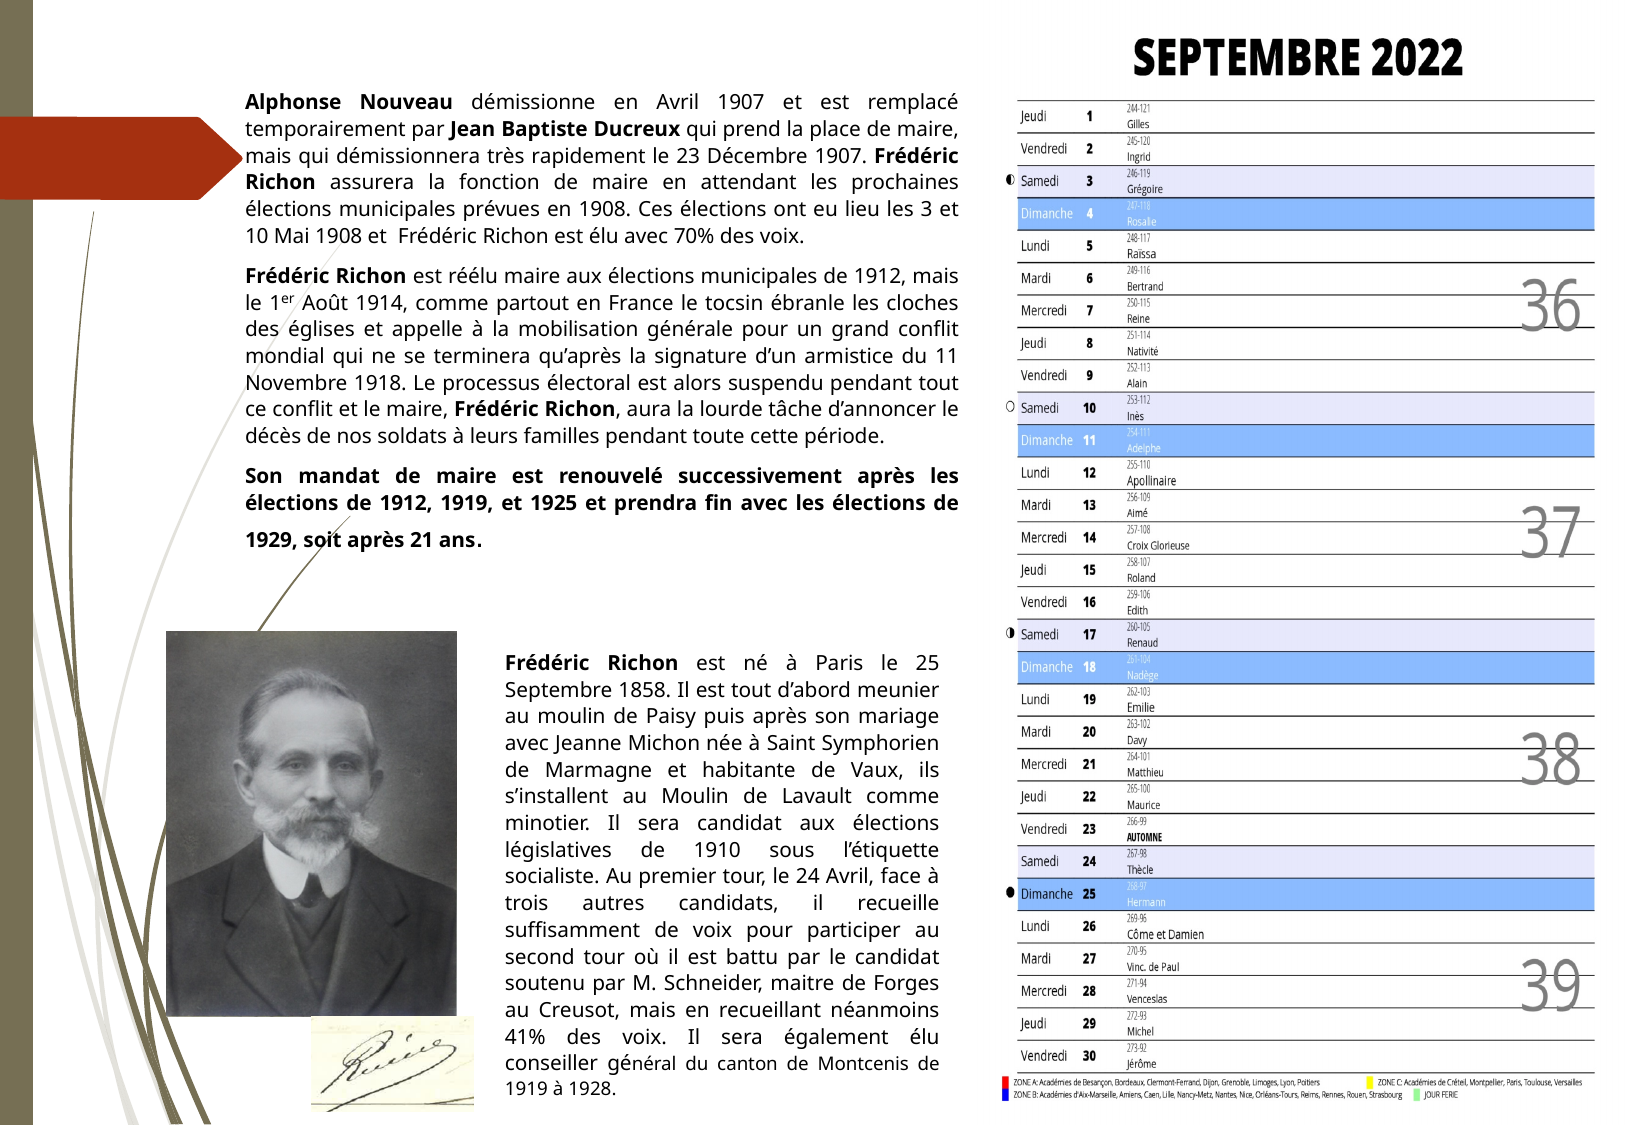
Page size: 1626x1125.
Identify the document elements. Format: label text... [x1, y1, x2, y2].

text_box Frédéric Richon est né à Paris le 25 Septembre 1858. Il est tout d’abord meunier au moulin de Paisy puis après son mariage avec Jeanne Michon née à Saint Symphorien de Marmagne et habitante de Vaux, ils s’installent au Moulin de Lavault comme minotier. Il sera candidat aux élections législatives de 1910 sous l’étiquette socialiste. Au premier tour, le 24 Avril, face à trois autres candidats, il recueille suffisamment de voix pour participer au second tour où il est battu par le candidat soutenu par M. Schneider, maitre de Forges au Creusot, mais en recueillant néanmoins 41% des voix. Il sera également élu conseiller général du canton de Montcenis de 1919 à 1928. [489, 640, 955, 1111]
picture [971, 0, 1625, 1125]
picture [166, 631, 474, 1112]
text_box Alphonse Nouveau démissionne en Avril 1907 et est remplacé temporairement par Jean Baptiste Ducreux qui prend la place de maire, mais qui démissionnera très rapidement le 23 Décembre 1907. Frédéric Richon assurera la fonction de maire en attendant les prochaines élections municipales prévues en 1908. Ces élections ont eu lieu les 3 et 10 Mai 1908 et Frédéric Richon est élu avec 70% des voix. Frédéric Richon est réélu maire aux élections municipales de 1912, mais le 1er Août 1914, comme partout en France le tocsin ébranle les cloches des églises et appelle à la mobilisation générale pour un grand conflit mondial qui ne se terminera qu’après la signature d’un armistice du 11 Novembre 1918. Le processus électoral est alors suspendu pendant tout ce conflit et le maire, Frédéric Richon, aura la lourde tâche d’annoncer le décès de nos soldats à leurs familles pendant toute cette période. Son mandat de maire est renouvelé successivement après les élections de 1912, 1919, et 1925 et prendra fin avec les élections de 1929, soit après 21 ans. [229, 49, 971, 616]
